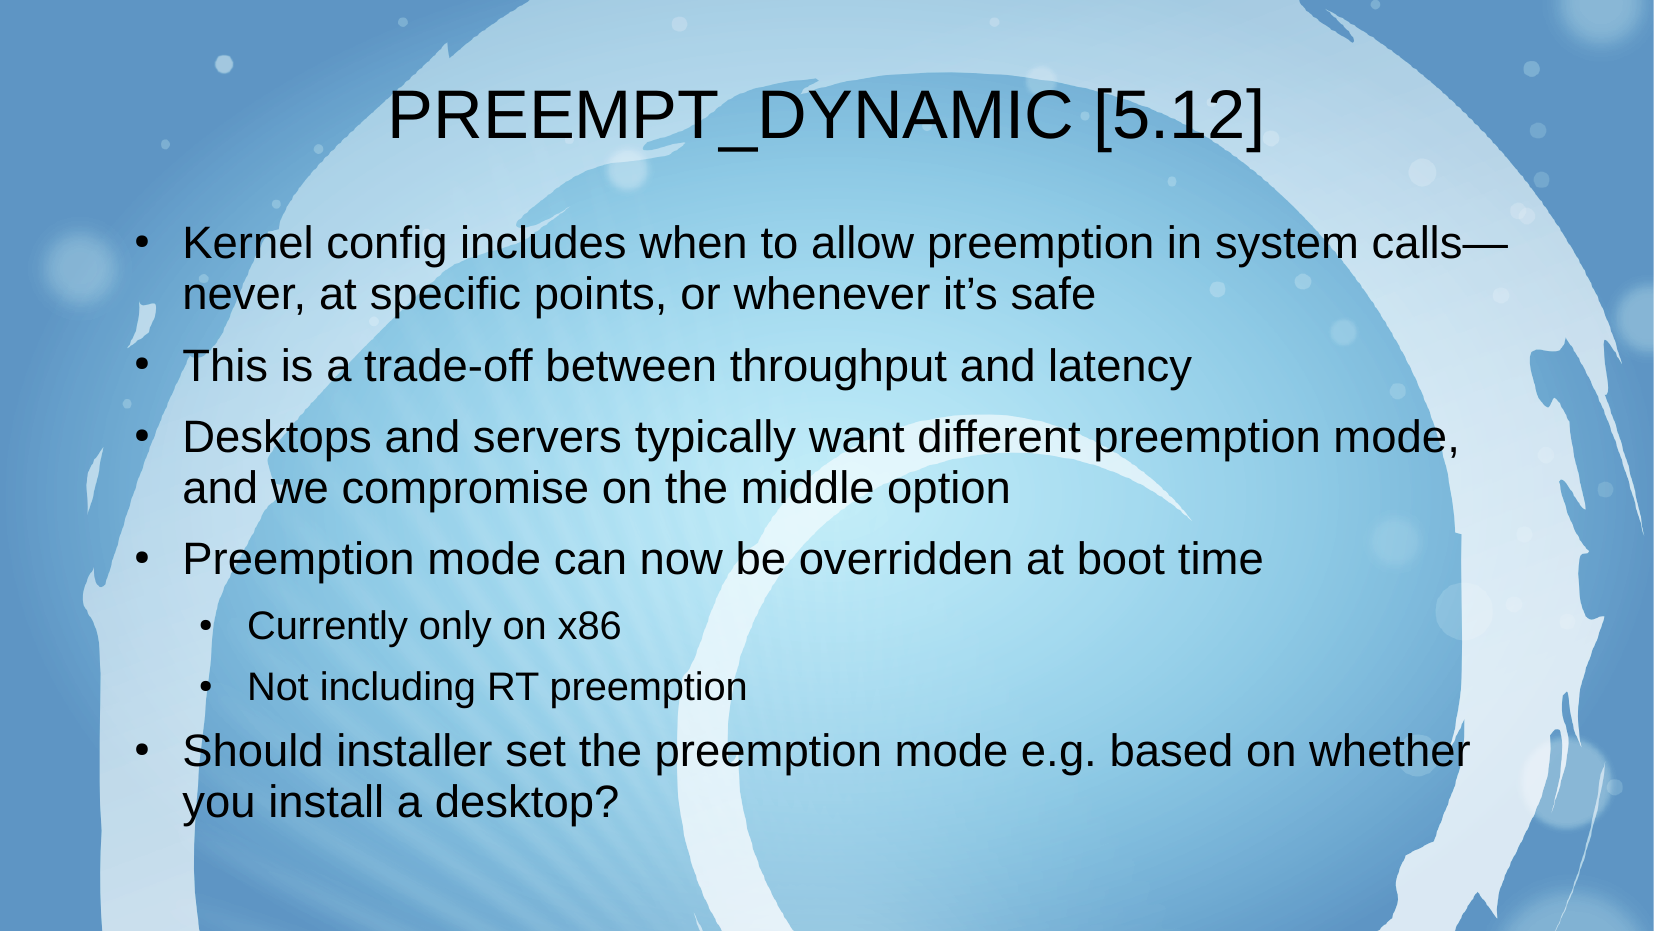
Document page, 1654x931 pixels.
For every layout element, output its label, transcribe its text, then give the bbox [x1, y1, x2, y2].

picture [0, 0, 1654, 931]
list Kernel config includes when to allow preemption in system calls—never, at specific points, or whenever it’s safe This is a trade-off between throughput and latency Desktops and servers typically want different preemption mode, and we compromise on the middle option Preemption mode can now be overridden at boot time Currently only on x86 Not including RT preemption Should installer set the preemption mode e.g. based on whether you install a desktop? [118, 217, 1536, 832]
title PREEMPT_DYNAMIC [5.12] [118, 37, 1536, 193]
